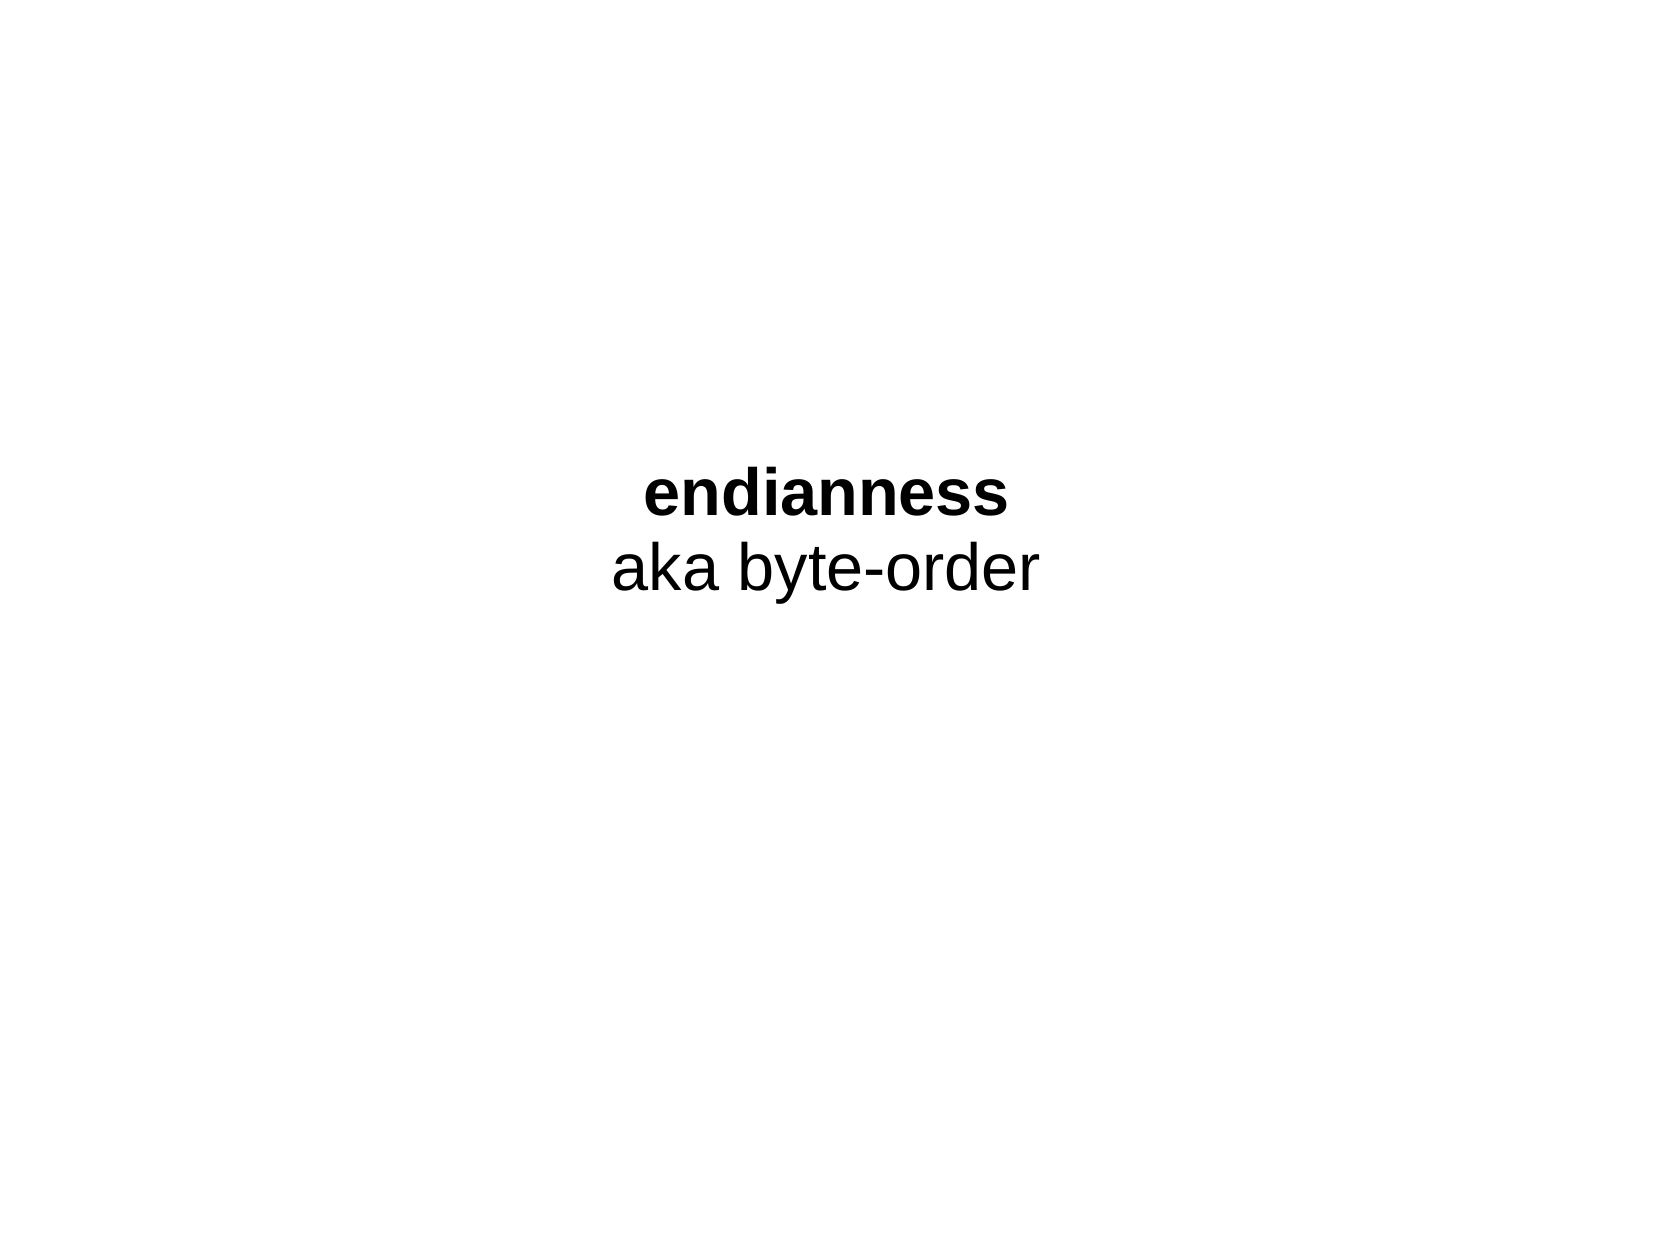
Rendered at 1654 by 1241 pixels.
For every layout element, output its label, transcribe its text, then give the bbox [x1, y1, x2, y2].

subtitle endianness aka byte-order [82, 49, 1571, 1010]
